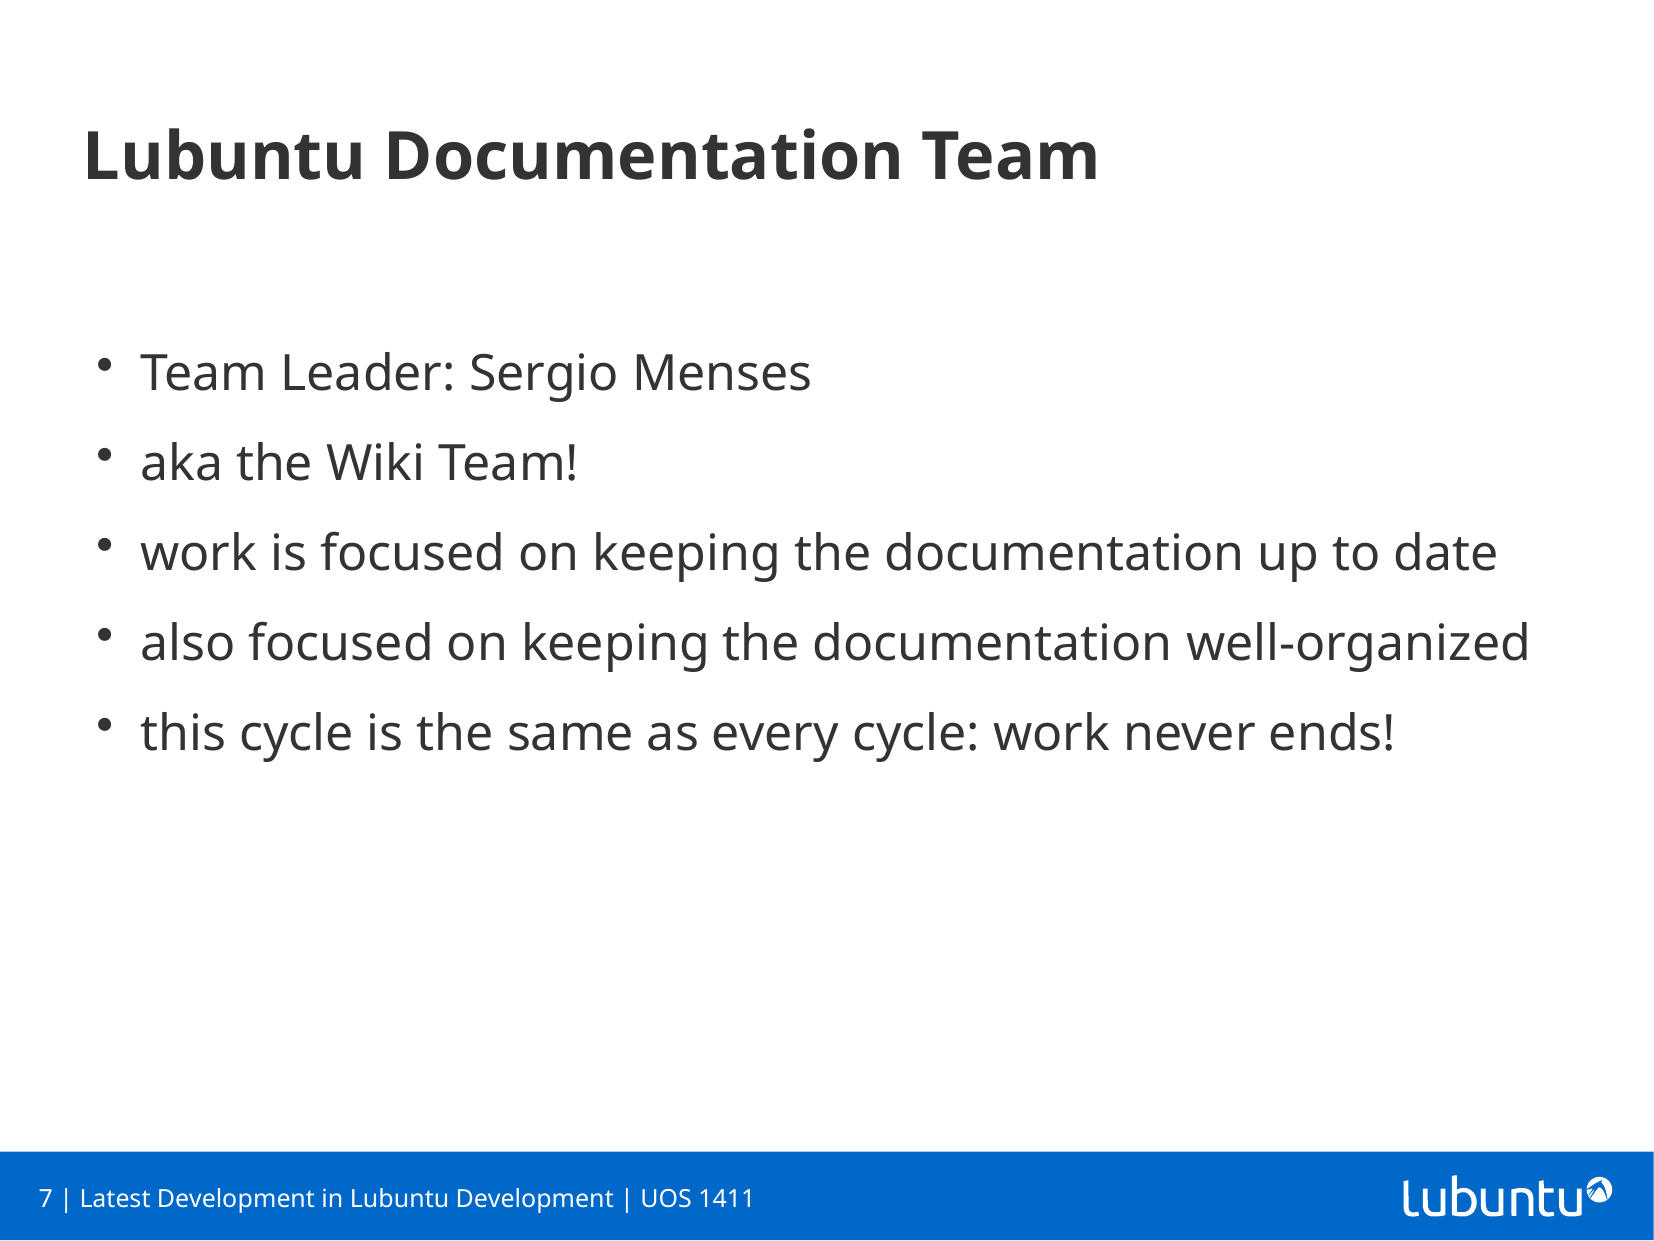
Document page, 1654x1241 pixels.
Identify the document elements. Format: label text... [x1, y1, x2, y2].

title Lubuntu Documentation Team [82, 49, 1571, 257]
list Team Leader: Sergio Menses aka the Wiki Team! work is focused on keeping the documentation up to date also focused on keeping the documentation well-organized this cycle is the same as every cycle: work never ends! [87, 301, 1579, 1121]
